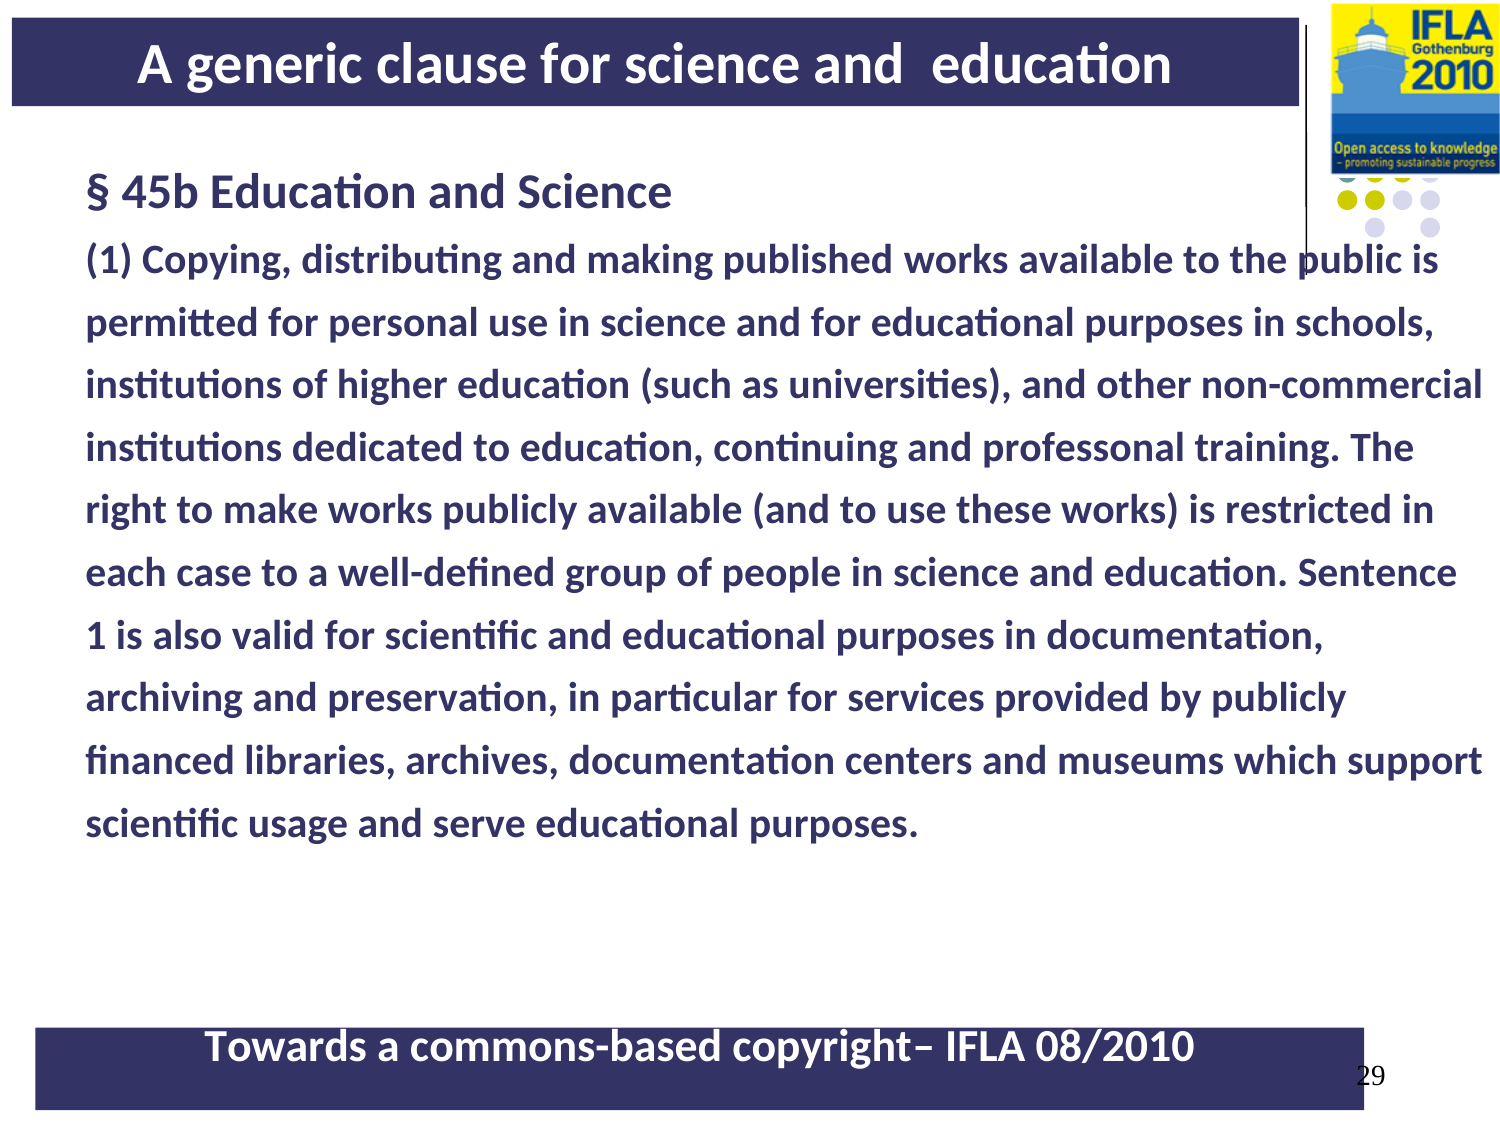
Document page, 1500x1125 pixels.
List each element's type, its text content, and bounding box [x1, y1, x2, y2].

text_box [1356, 1057, 1459, 1105]
title A generic clause for science and education education [11, 17, 1300, 107]
text_box § 45b Education and Science (1) Copying, distributing and making published works available to the public is permitted for personal use in science and for educational purposes in schools, institutions of higher education (such as universities), and other non-commercial institutions dedicated to education, continuing and professonal training. The right to make works publicly available (and to use these works) is restricted in each case to a well-defined group of people in science and education. Sentence 1 is also valid for scientific and educational purposes in documentation, archiving and preservation, in particular for services provided by publicly financed libraries, archives, documentation centers and museums which support scientific usage and serve educational purposes. [70, 164, 1500, 1057]
